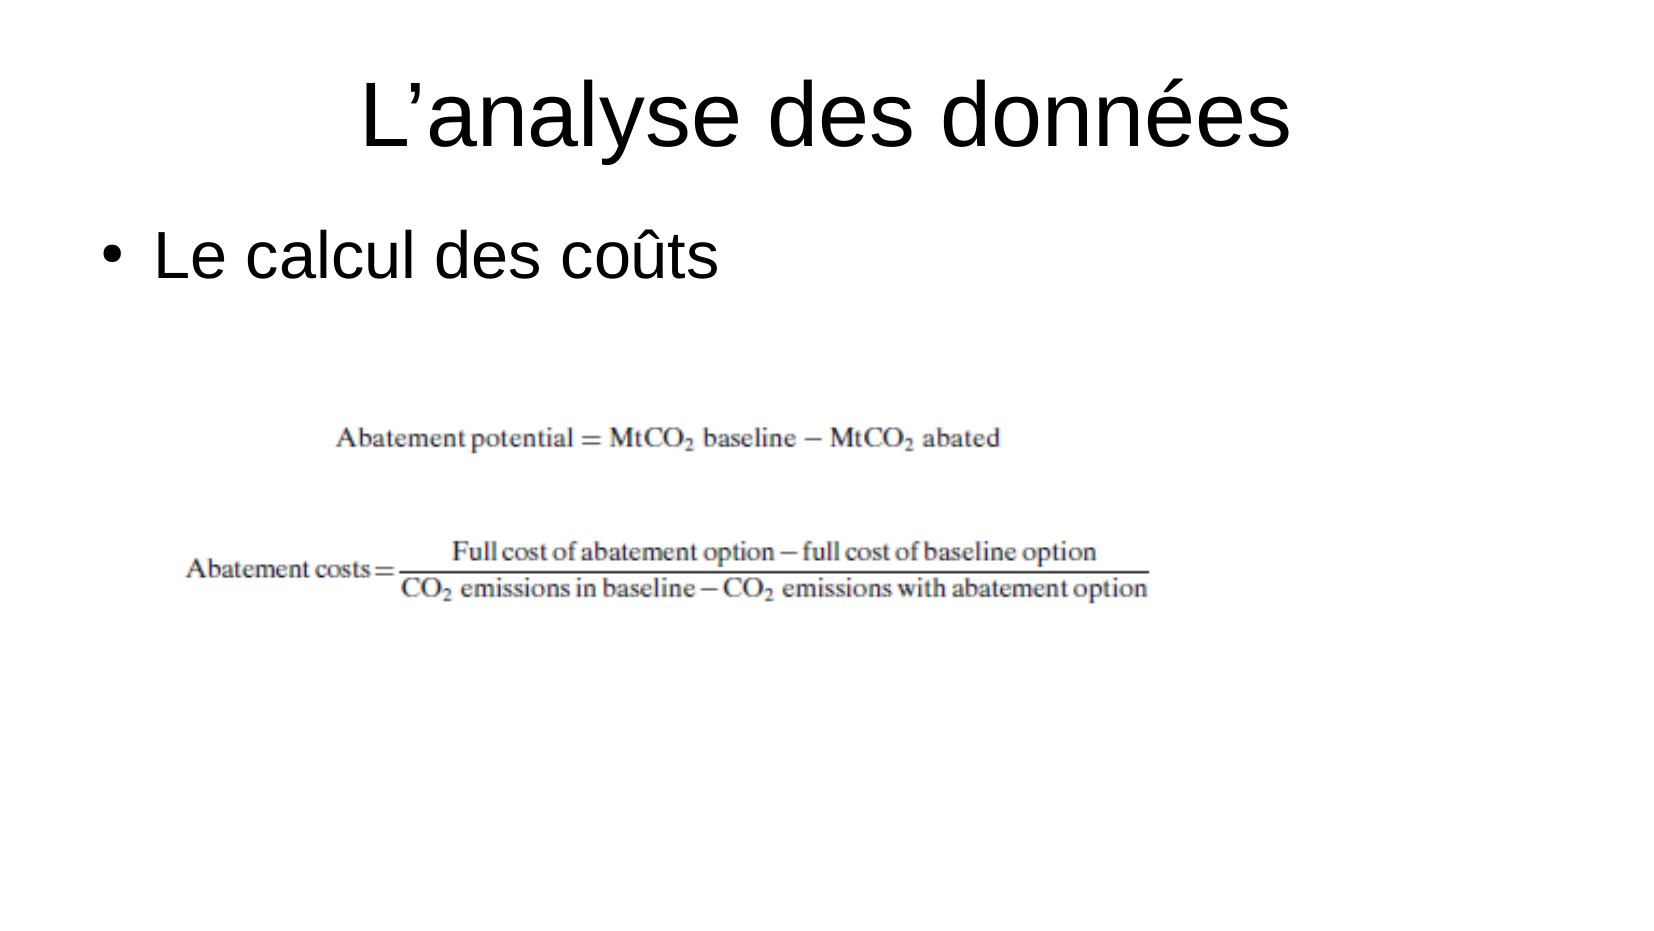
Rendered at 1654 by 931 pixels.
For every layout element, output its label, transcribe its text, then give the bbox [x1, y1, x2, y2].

picture [152, 413, 1182, 621]
list Le calcul des coûts [82, 217, 1571, 758]
title L’analyse des données [82, 37, 1571, 193]
